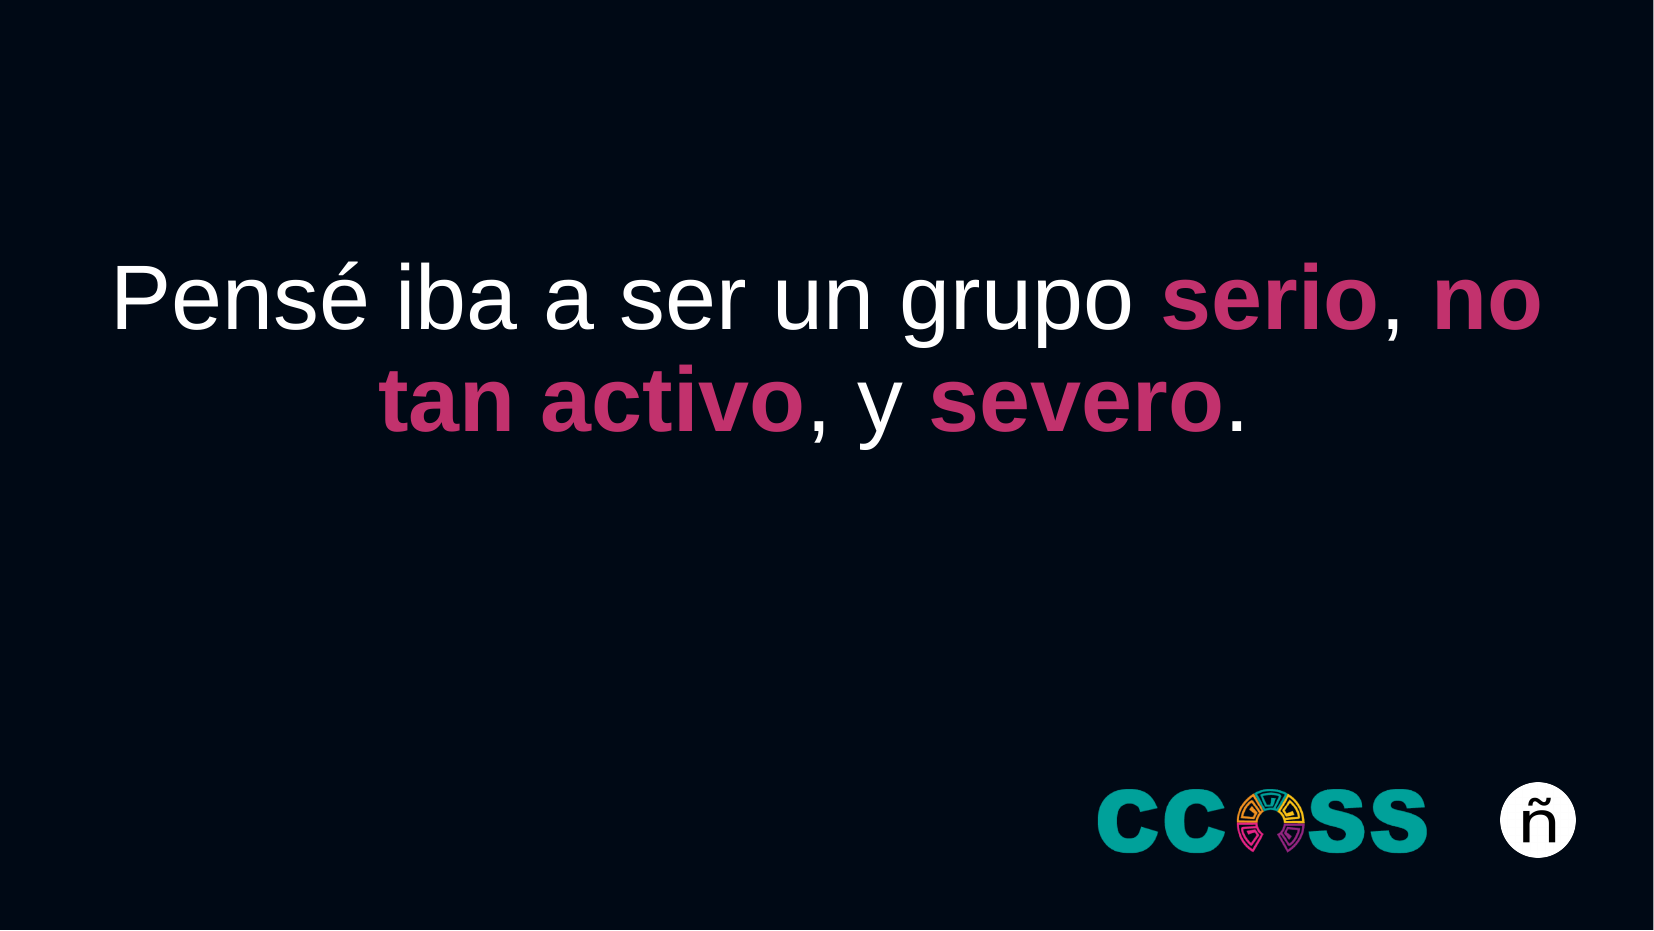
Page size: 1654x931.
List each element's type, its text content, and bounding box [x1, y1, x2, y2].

picture [1500, 782, 1576, 858]
picture [1090, 780, 1436, 861]
title Pensé iba a ser un grupo serio, no tan activo, y severo. [82, 195, 1571, 503]
